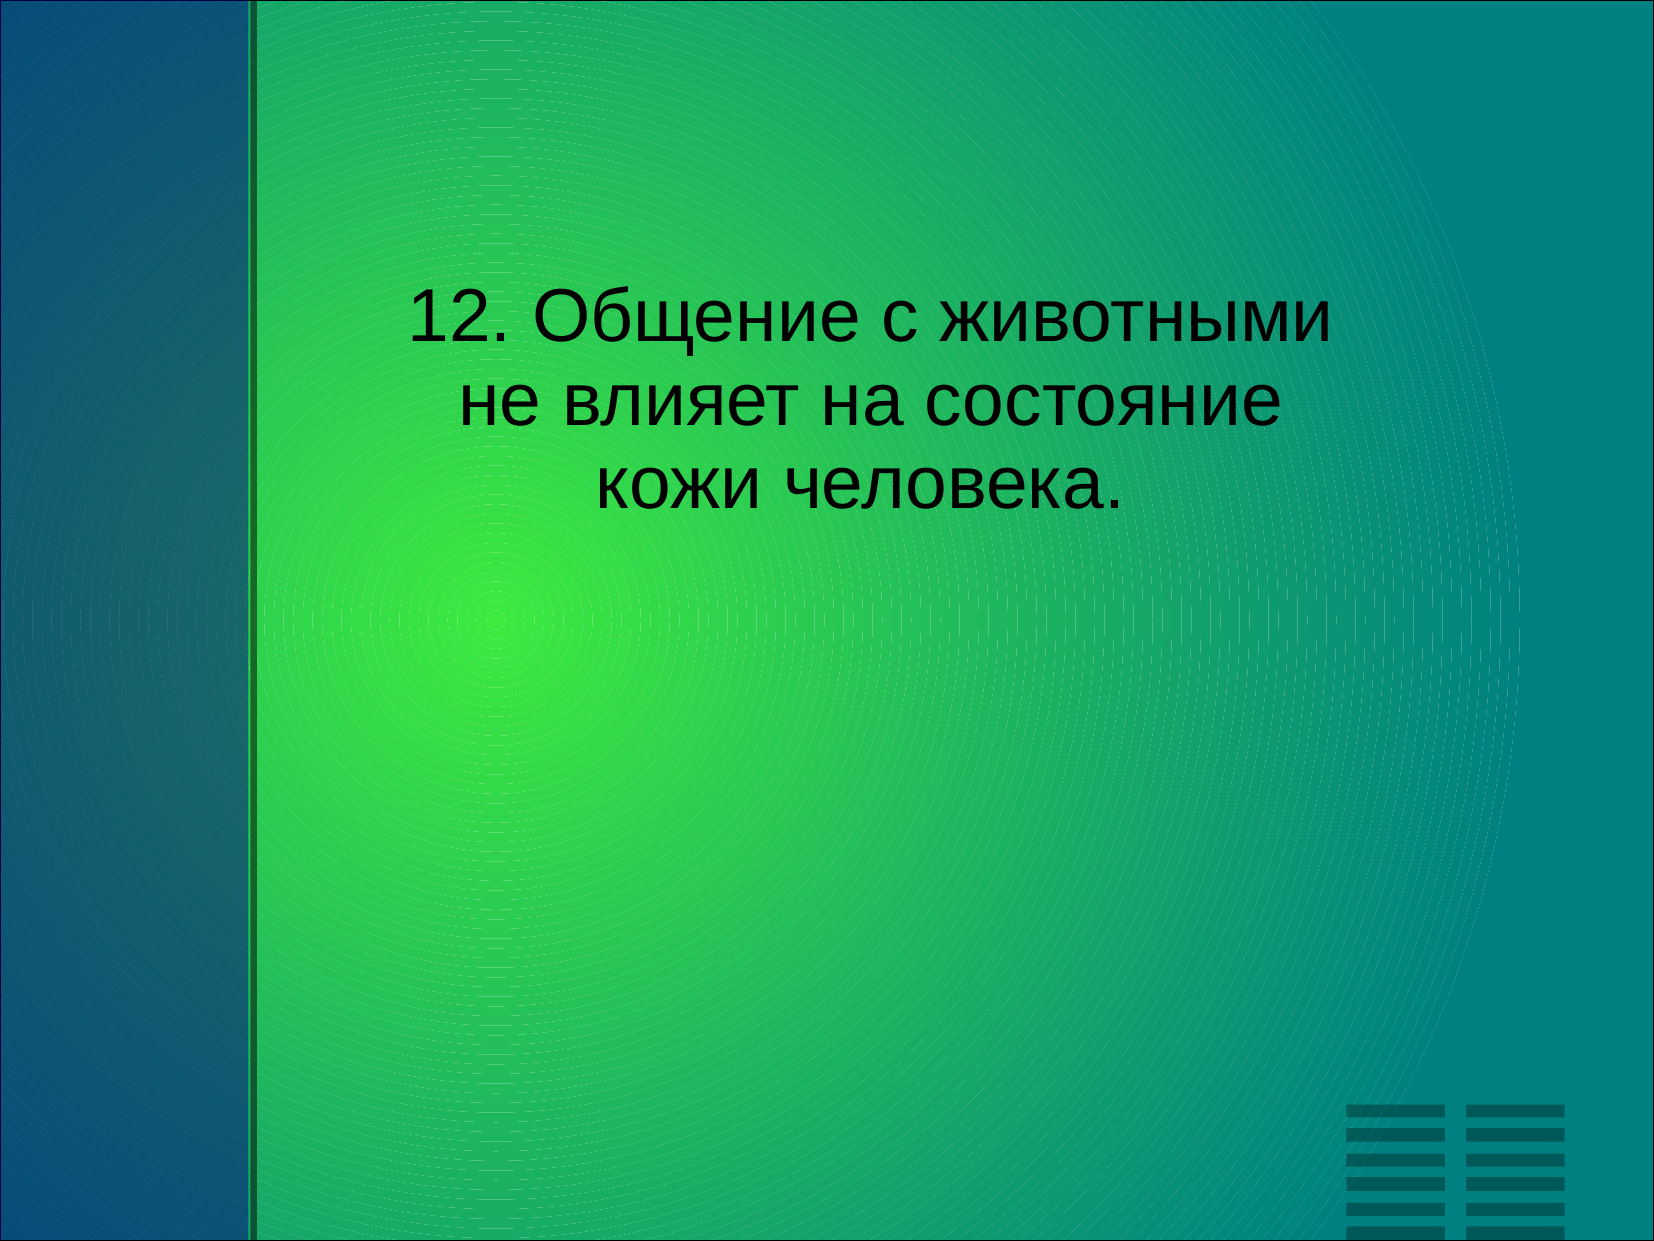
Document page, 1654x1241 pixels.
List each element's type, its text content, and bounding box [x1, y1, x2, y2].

text_box 12. Общение с животными не влияет на состояние кожи человека. [383, 265, 1359, 857]
